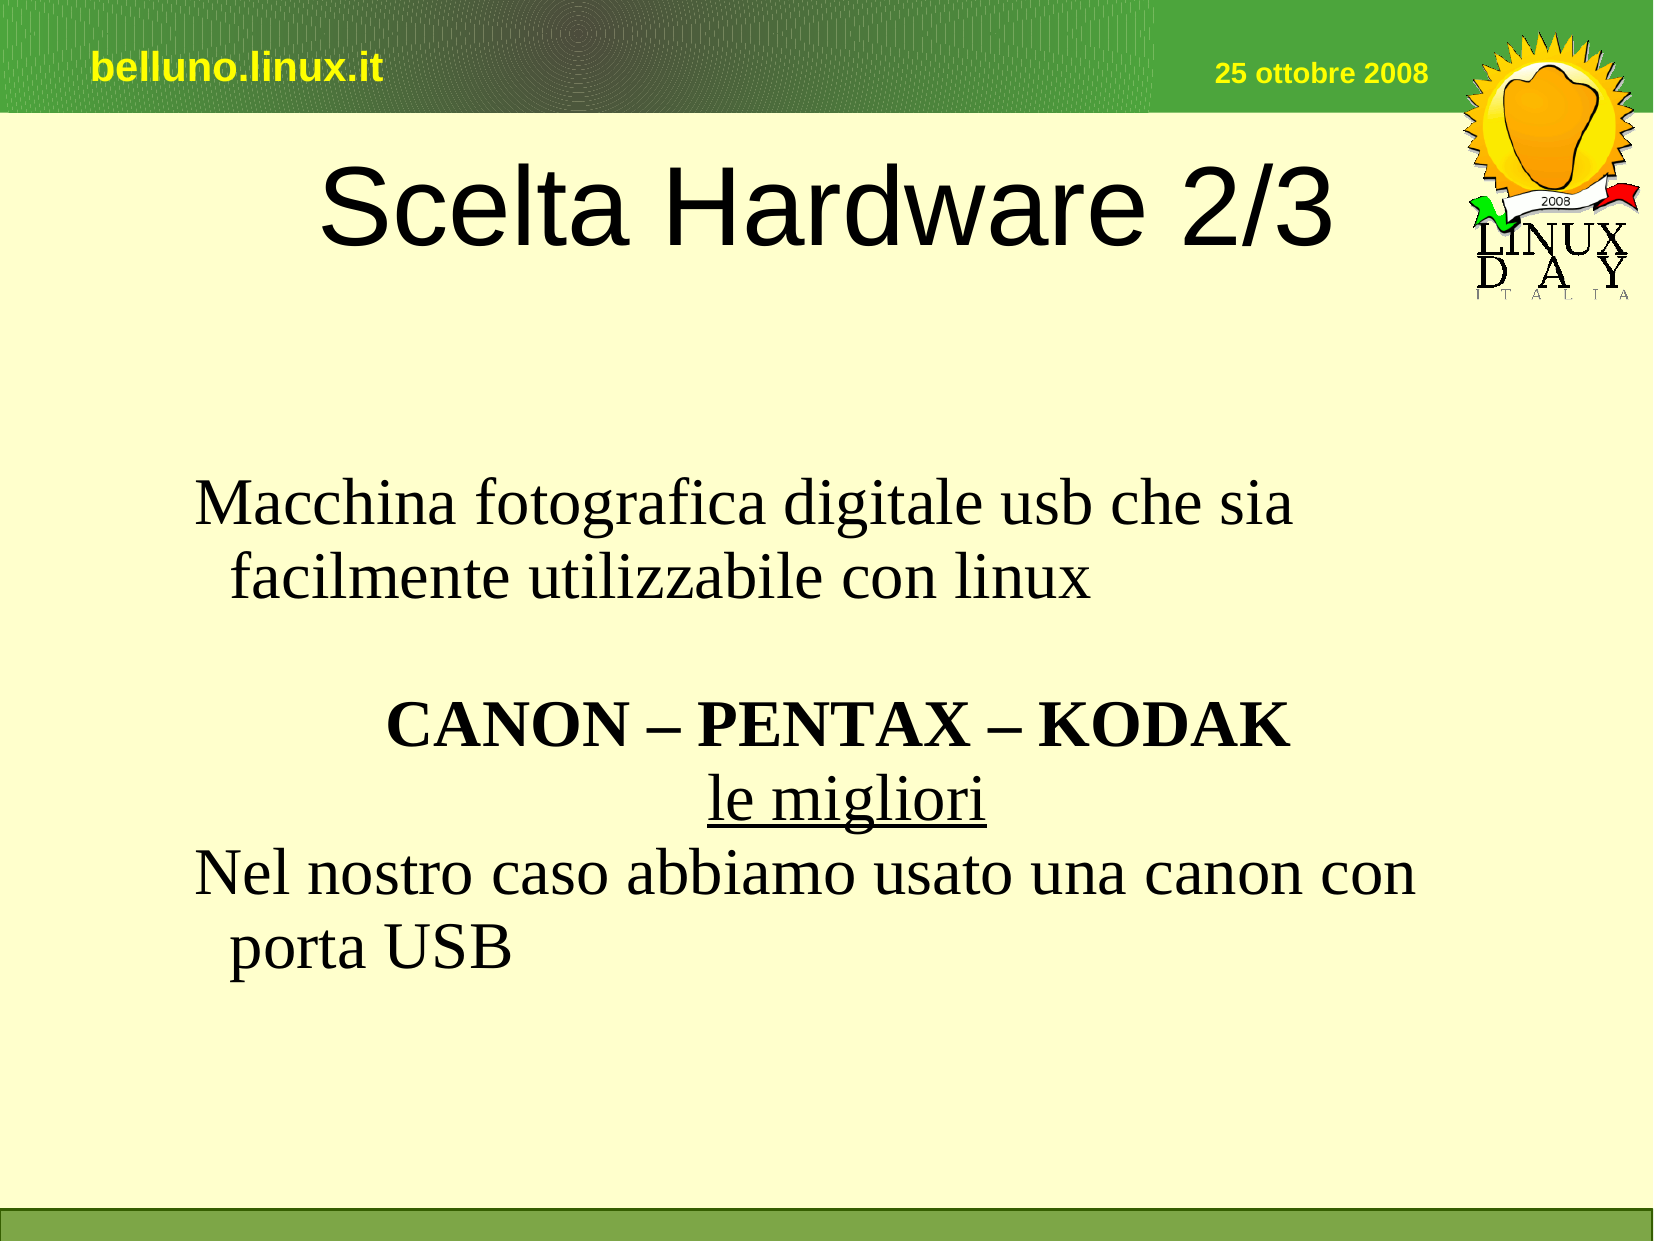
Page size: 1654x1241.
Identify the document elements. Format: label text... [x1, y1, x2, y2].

subtitle Macchina fotografica digitale usb che sia facilmente utilizzabile con linux CANON – PENTAX – KODAK le migliori Nel nostro caso abbiamo usato una canon con porta USB [158, 337, 1501, 1111]
title Scelta Hardware 2/3 [121, 102, 1533, 311]
picture [1462, 29, 1641, 300]
